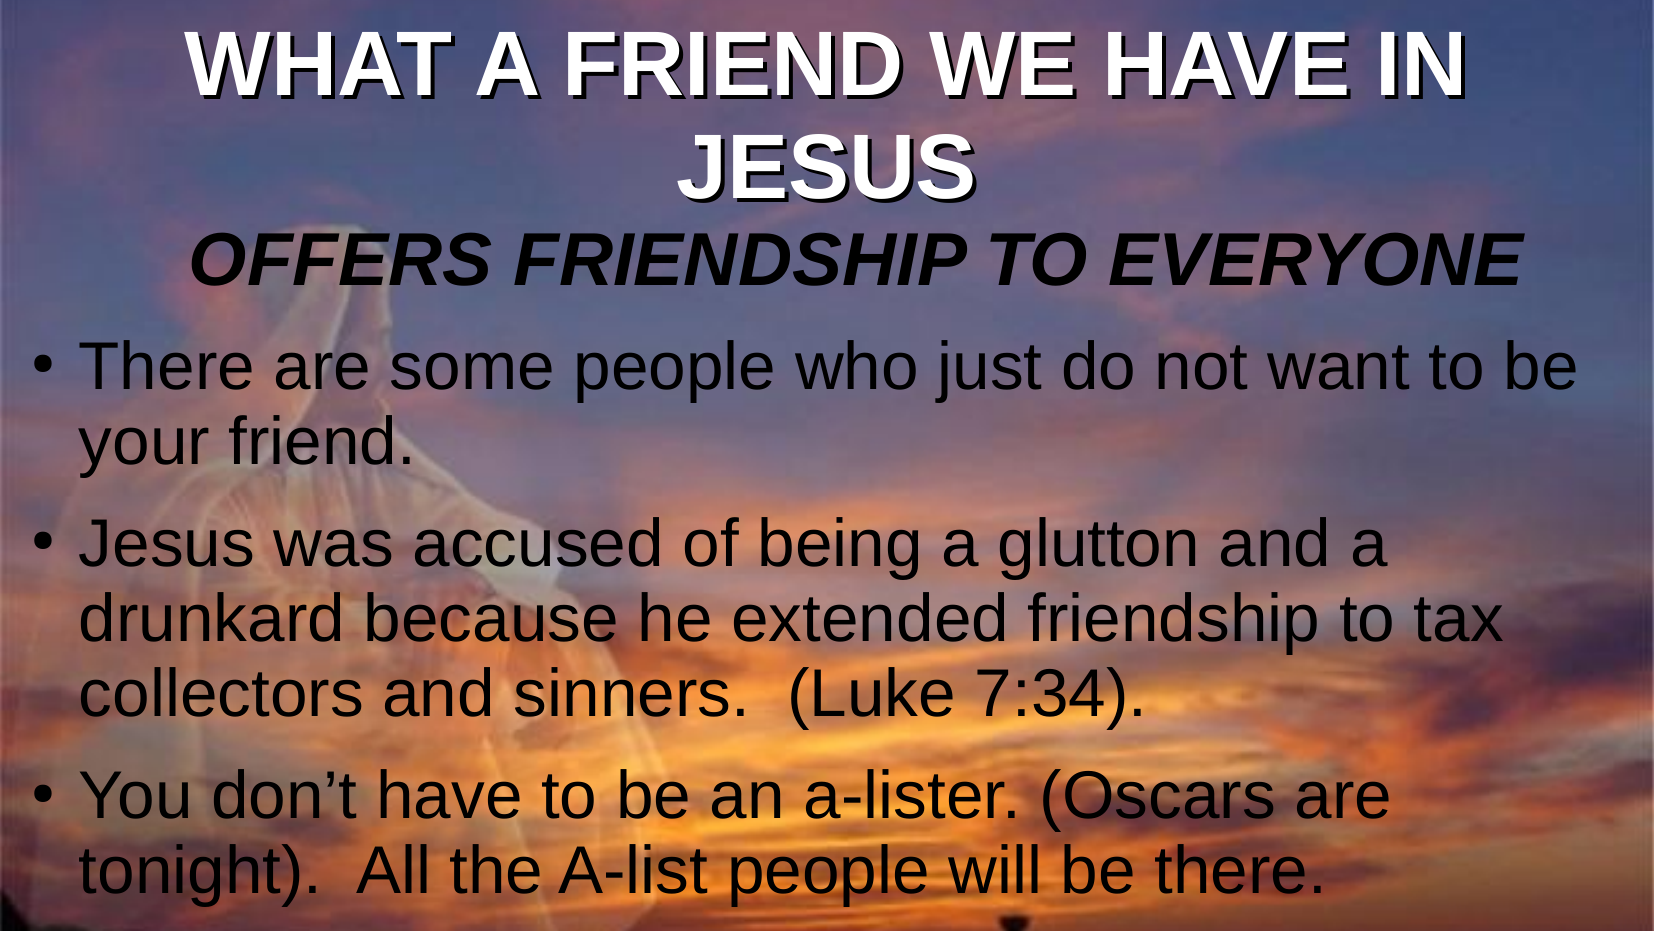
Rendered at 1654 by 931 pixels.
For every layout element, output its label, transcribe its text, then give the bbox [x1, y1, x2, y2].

title WHAT A FRIEND WE HAVE IN JESUS [82, 12, 1571, 217]
picture [0, 0, 1654, 931]
list OFFERS FRIENDSHIP TO EVERYONE There are some people who just do not want to be your friend. Jesus was accused of being a glutton and a drunkard because he extended friendship to tax collectors and sinners. (Luke 7:34). You don’t have to be an a-lister. (Oscars are tonight). All the A-list people will be there. [15, 217, 1636, 916]
